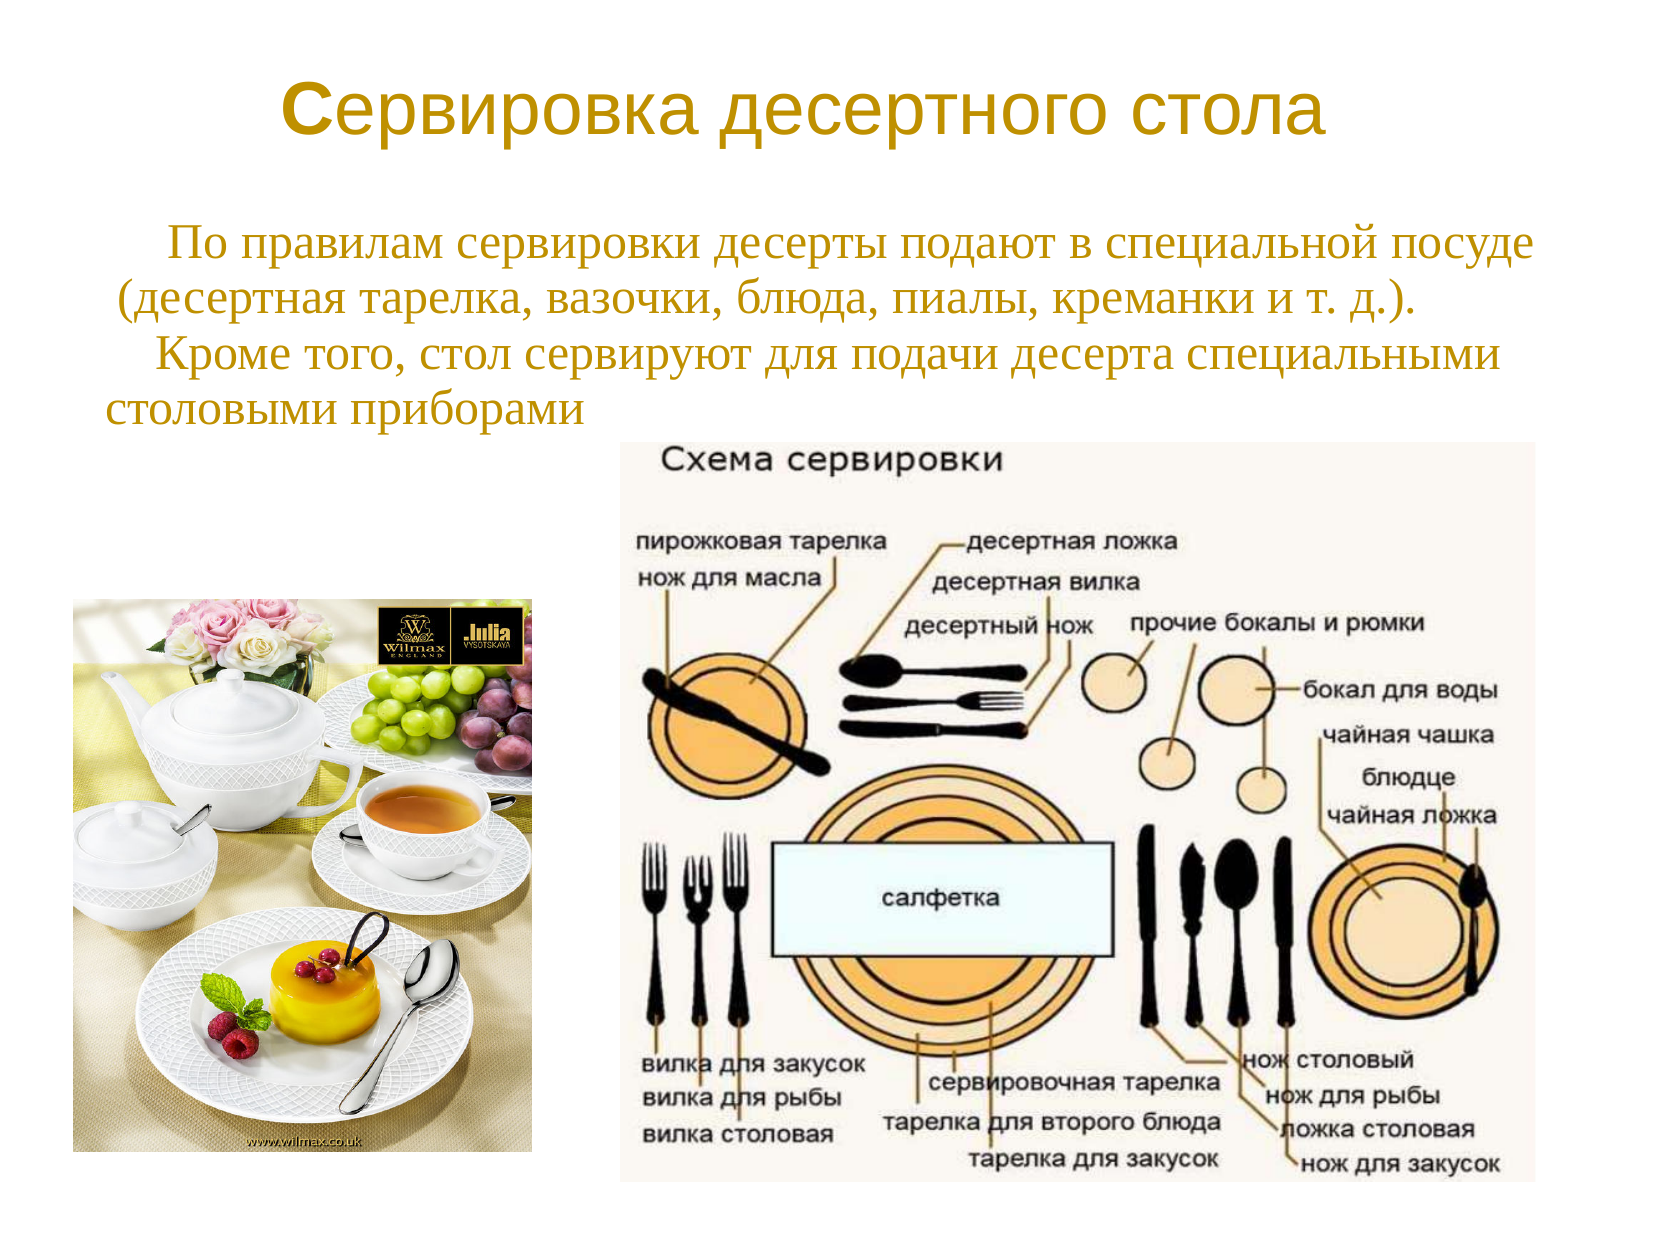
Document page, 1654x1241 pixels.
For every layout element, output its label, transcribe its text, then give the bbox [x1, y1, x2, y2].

text_box Сервировка десертного стола [265, 59, 1388, 158]
picture [620, 442, 1536, 1182]
picture [73, 599, 532, 1152]
text_box По правилам сервировки десерты подают в специальной посуде (десертная тарелка, вазочки, блюда, пиалы, креманки и т. д.). Кроме того, стол сервируют для подачи десерта специальными столовыми приборами [90, 206, 1654, 561]
